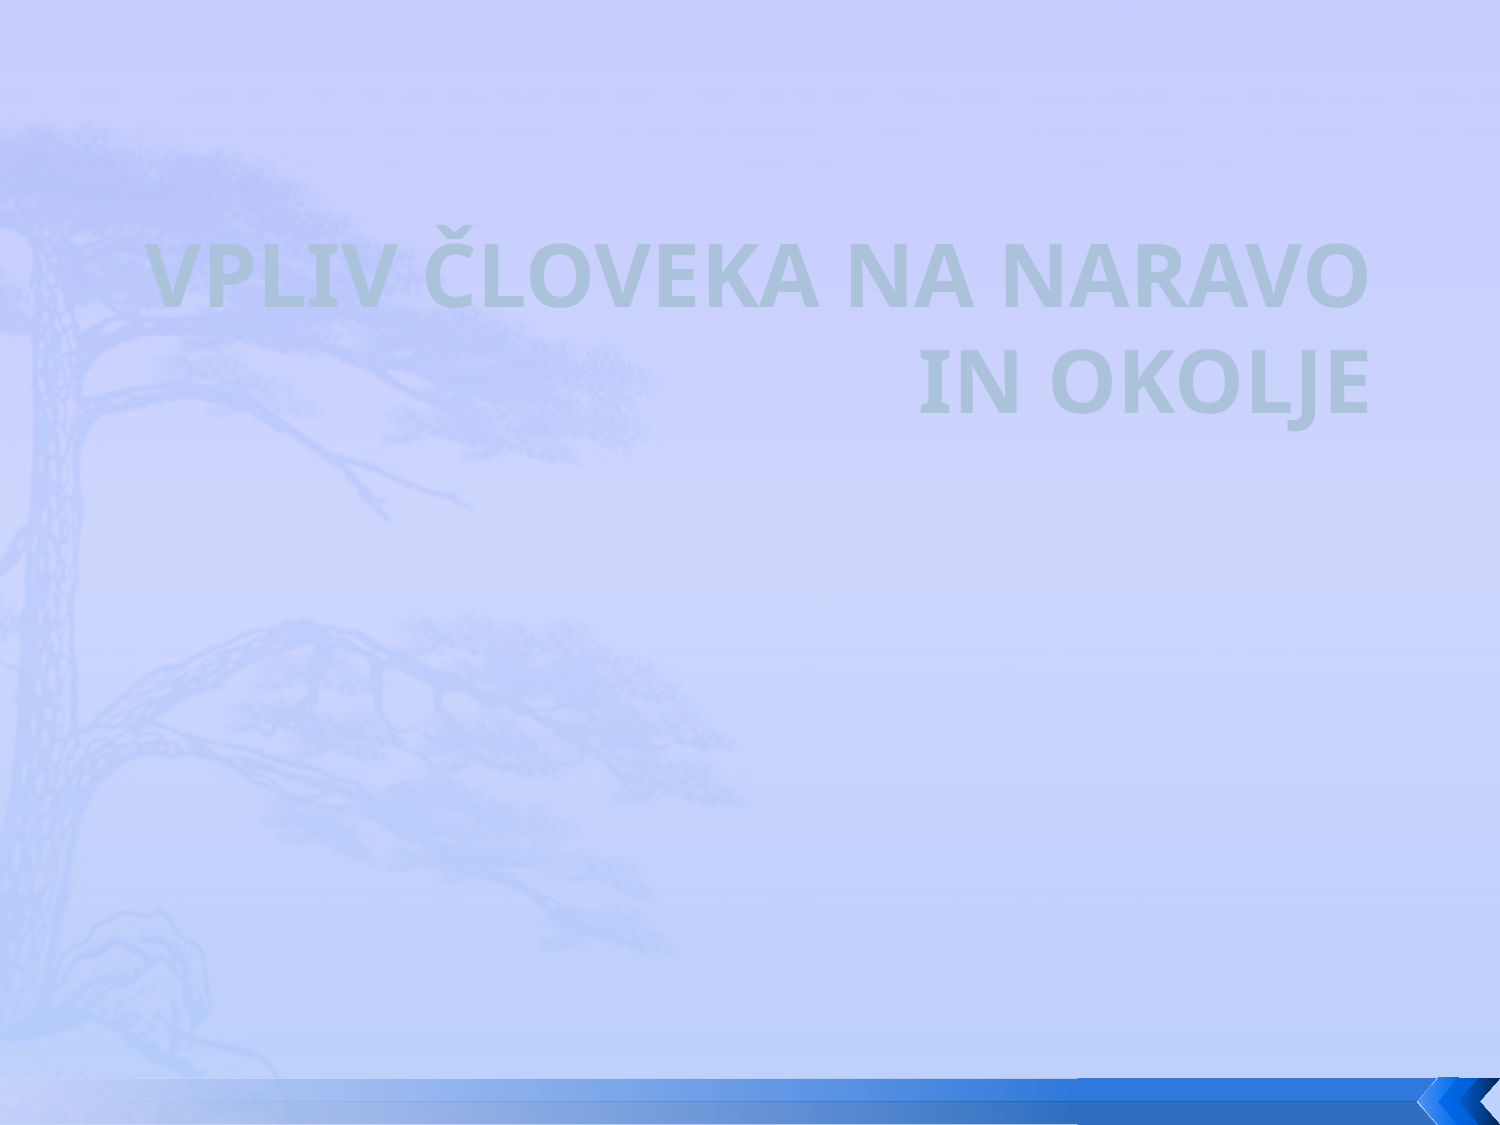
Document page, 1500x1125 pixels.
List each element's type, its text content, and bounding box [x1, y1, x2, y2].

title VPLIV ČLOVEKA NA NARAVO IN OKOLJE [112, 210, 1388, 546]
